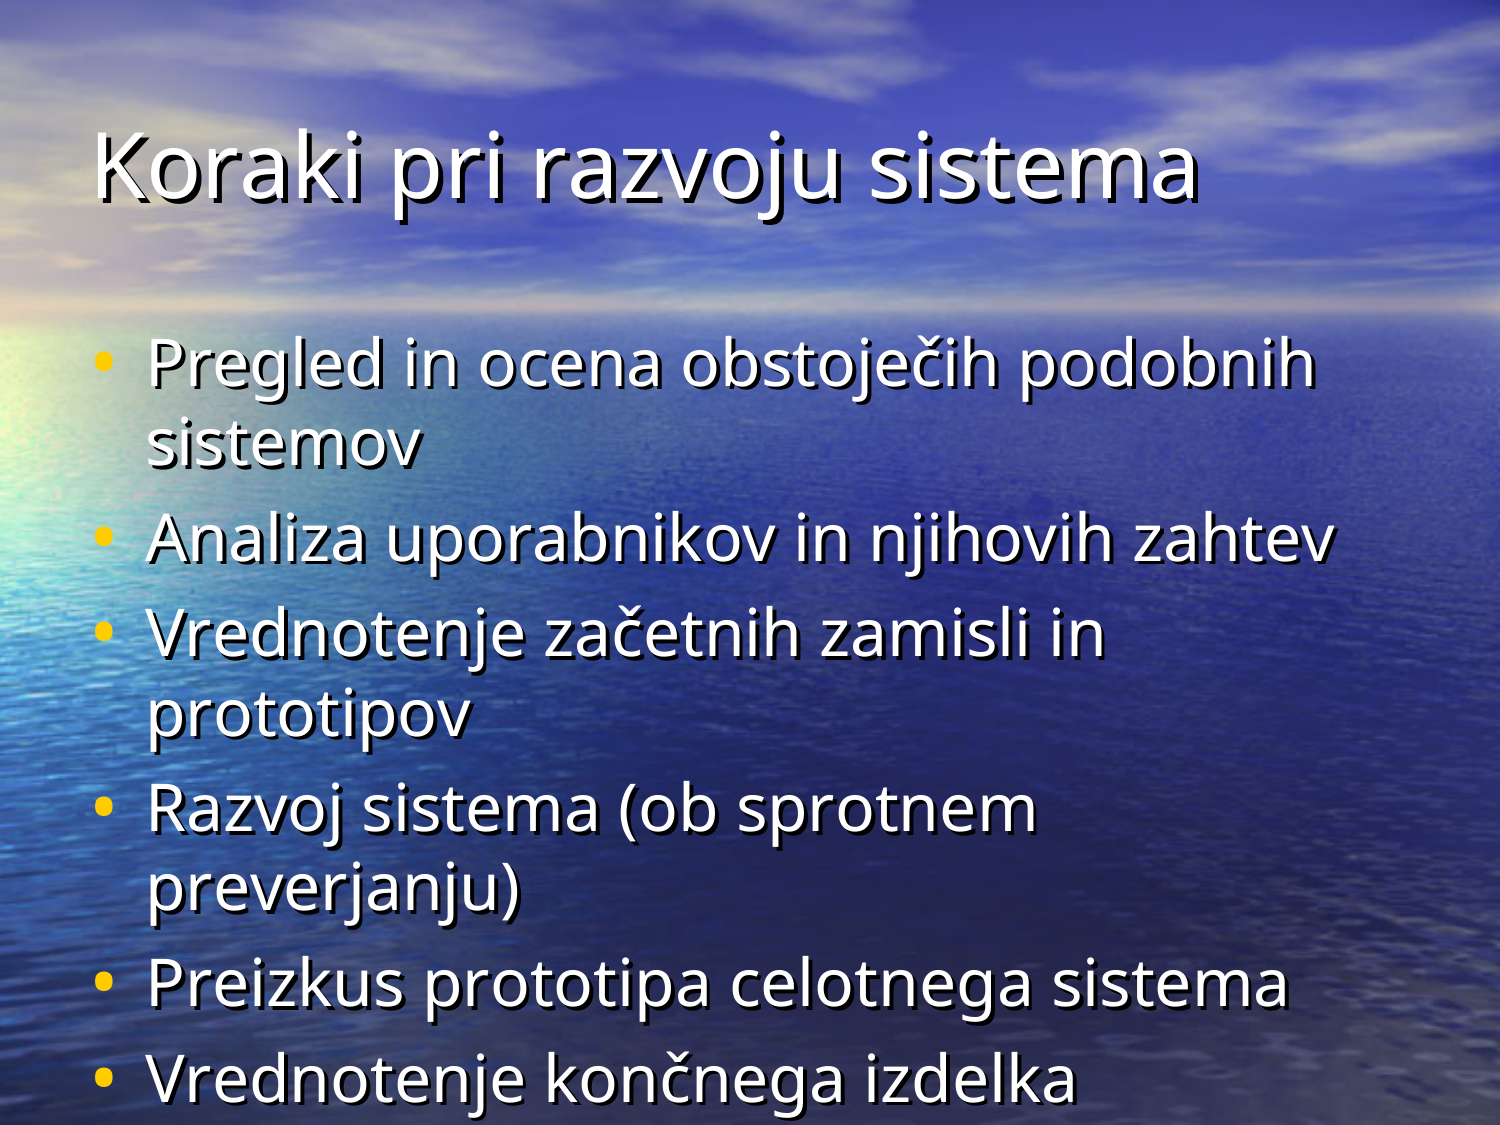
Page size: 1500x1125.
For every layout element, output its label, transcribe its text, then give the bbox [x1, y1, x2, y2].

title Koraki pri razvoju sistema [75, 47, 1426, 276]
picture [0, 0, 1500, 1125]
list Pregled in ocena obstoječih podobnih sistemov Analiza uporabnikov in njihovih zahtev Vrednotenje začetnih zamisli in prototipov Razvoj sistema (ob sprotnem preverjanju) Preizkus prototipa celotnega sistema Vrednotenje končnega izdelka [75, 312, 1426, 988]
